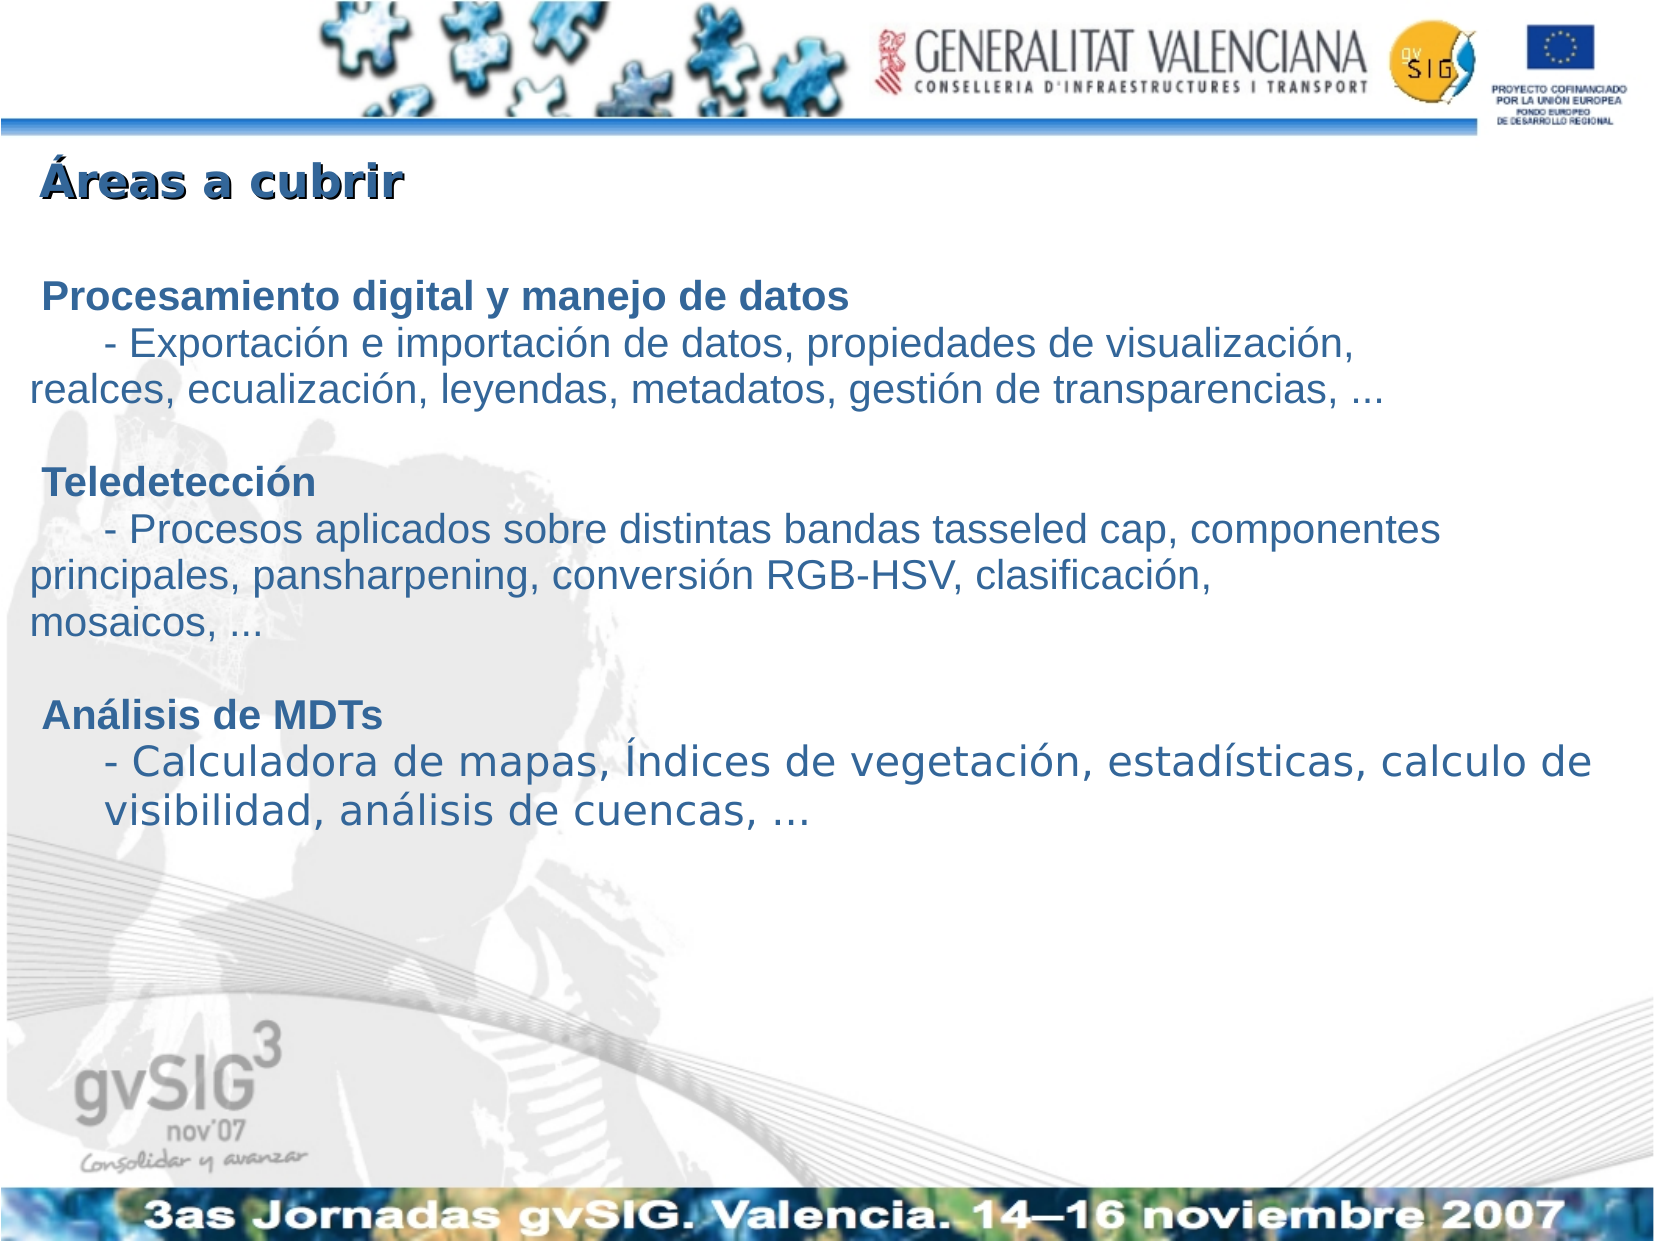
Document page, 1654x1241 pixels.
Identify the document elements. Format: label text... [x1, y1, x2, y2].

text_box Áreas a cubrir [0, 147, 443, 216]
text_box Procesamiento digital y manejo de datos - Exportación e importación de datos, propiedades de visualización, realces, ecualización, leyendas, metadatos, gestión de transparencias, ... Teledetección - Procesos aplicados sobre distintas bandas tasseled cap, componentes principales, pansharpening, conversión RGB-HSV, clasificación, mosaicos, ... Análisis de MDTs - Calculadora de mapas, Índices de vegetación, estadísticas, calculo de visibilidad, análisis de cuencas, ... [14, 265, 1654, 1093]
picture [1, 0, 1654, 1241]
